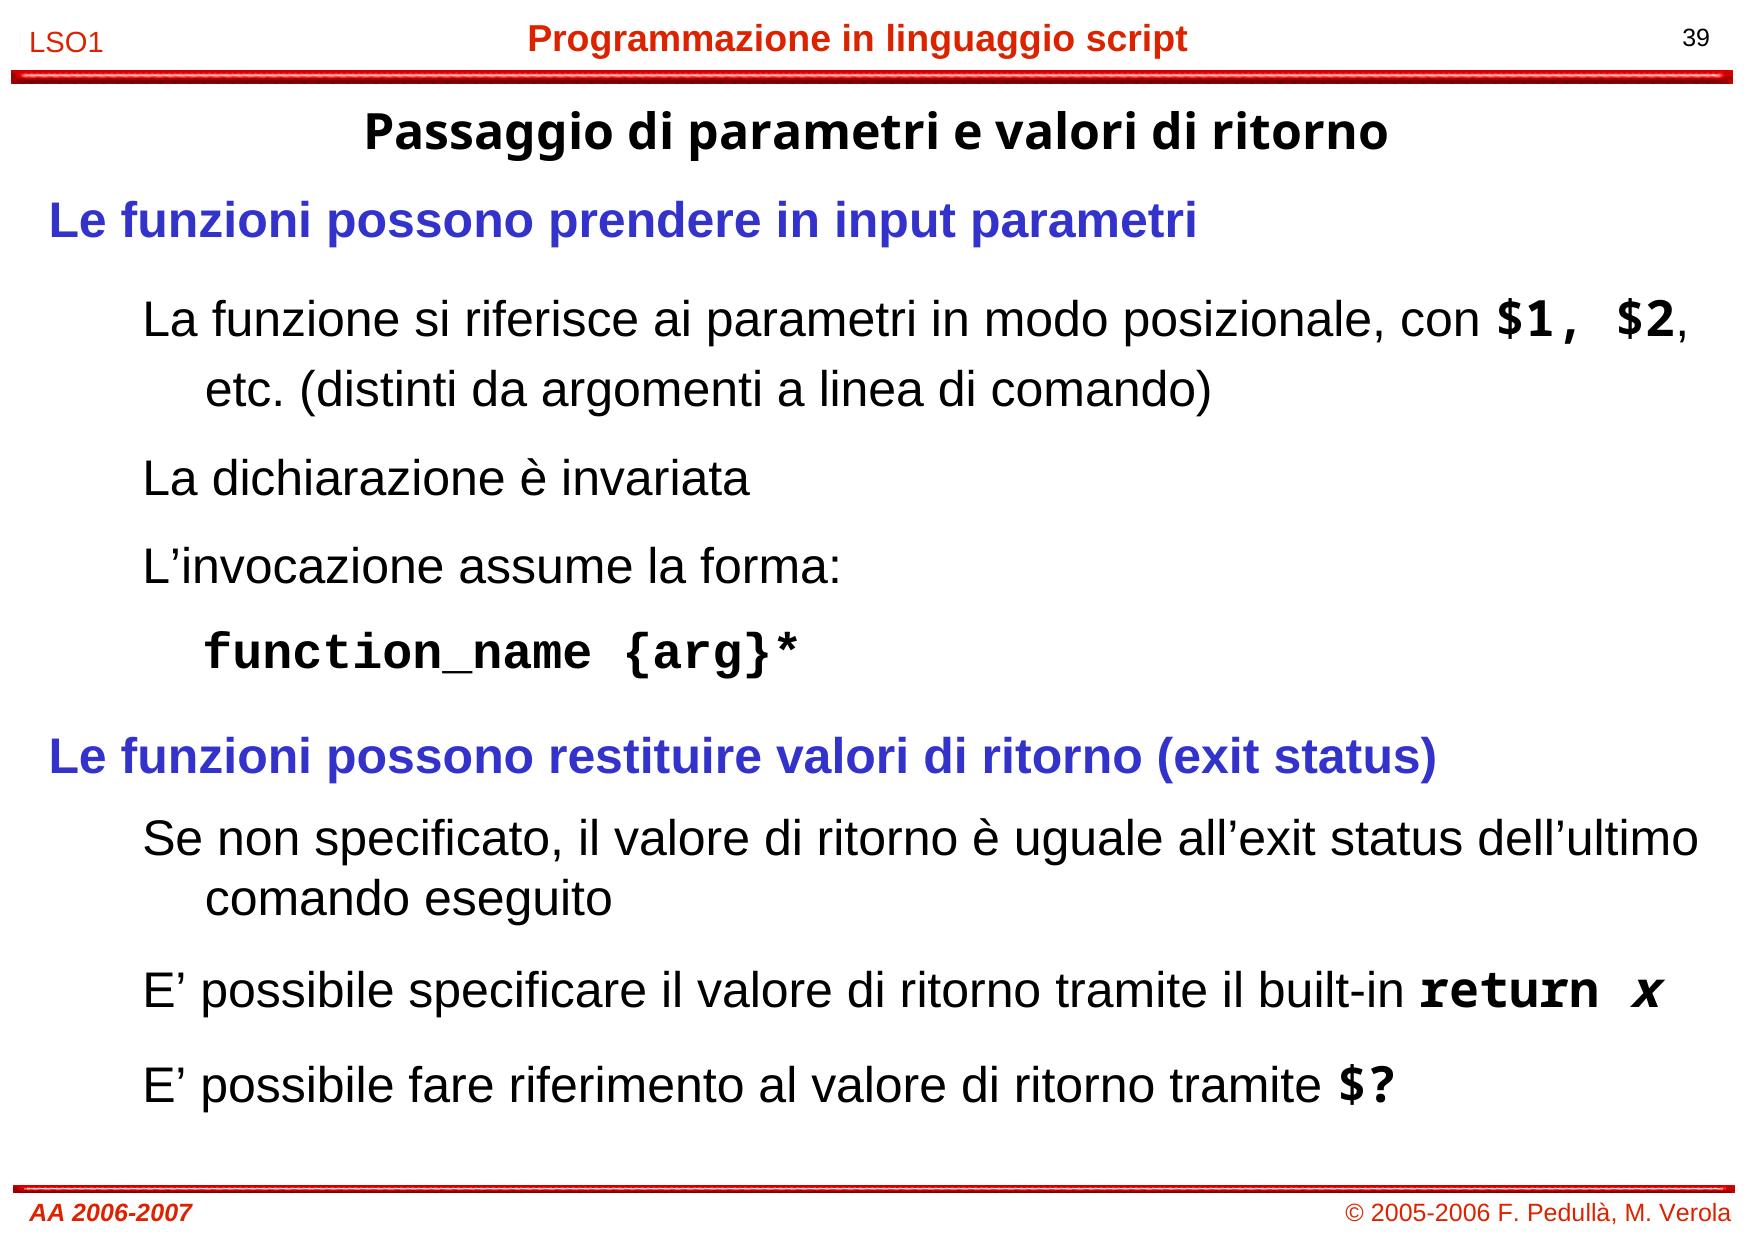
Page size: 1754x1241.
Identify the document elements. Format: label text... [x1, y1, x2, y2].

list Le funzioni possono prendere in input parametri La funzione si riferisce ai parametri in modo posizionale, con $1, $2, etc. (distinti da argomenti a linea di comando) La dichiarazione è invariata L’invocazione assume la forma: function_name {arg}* Le funzioni possono restituire valori di ritorno (exit status) Se non specificato, il valore di ritorno è uguale all’exit status dell’ultimo comando eseguito E’ possibile specificare il valore di ritorno tramite il built-in return x E’ possibile fare riferimento al valore di ritorno tramite $? [33, 184, 1754, 1104]
picture [13, 1185, 1735, 1193]
picture [11, 70, 1733, 84]
title Passaggio di parametri e valori di ritorno [280, 84, 1473, 180]
